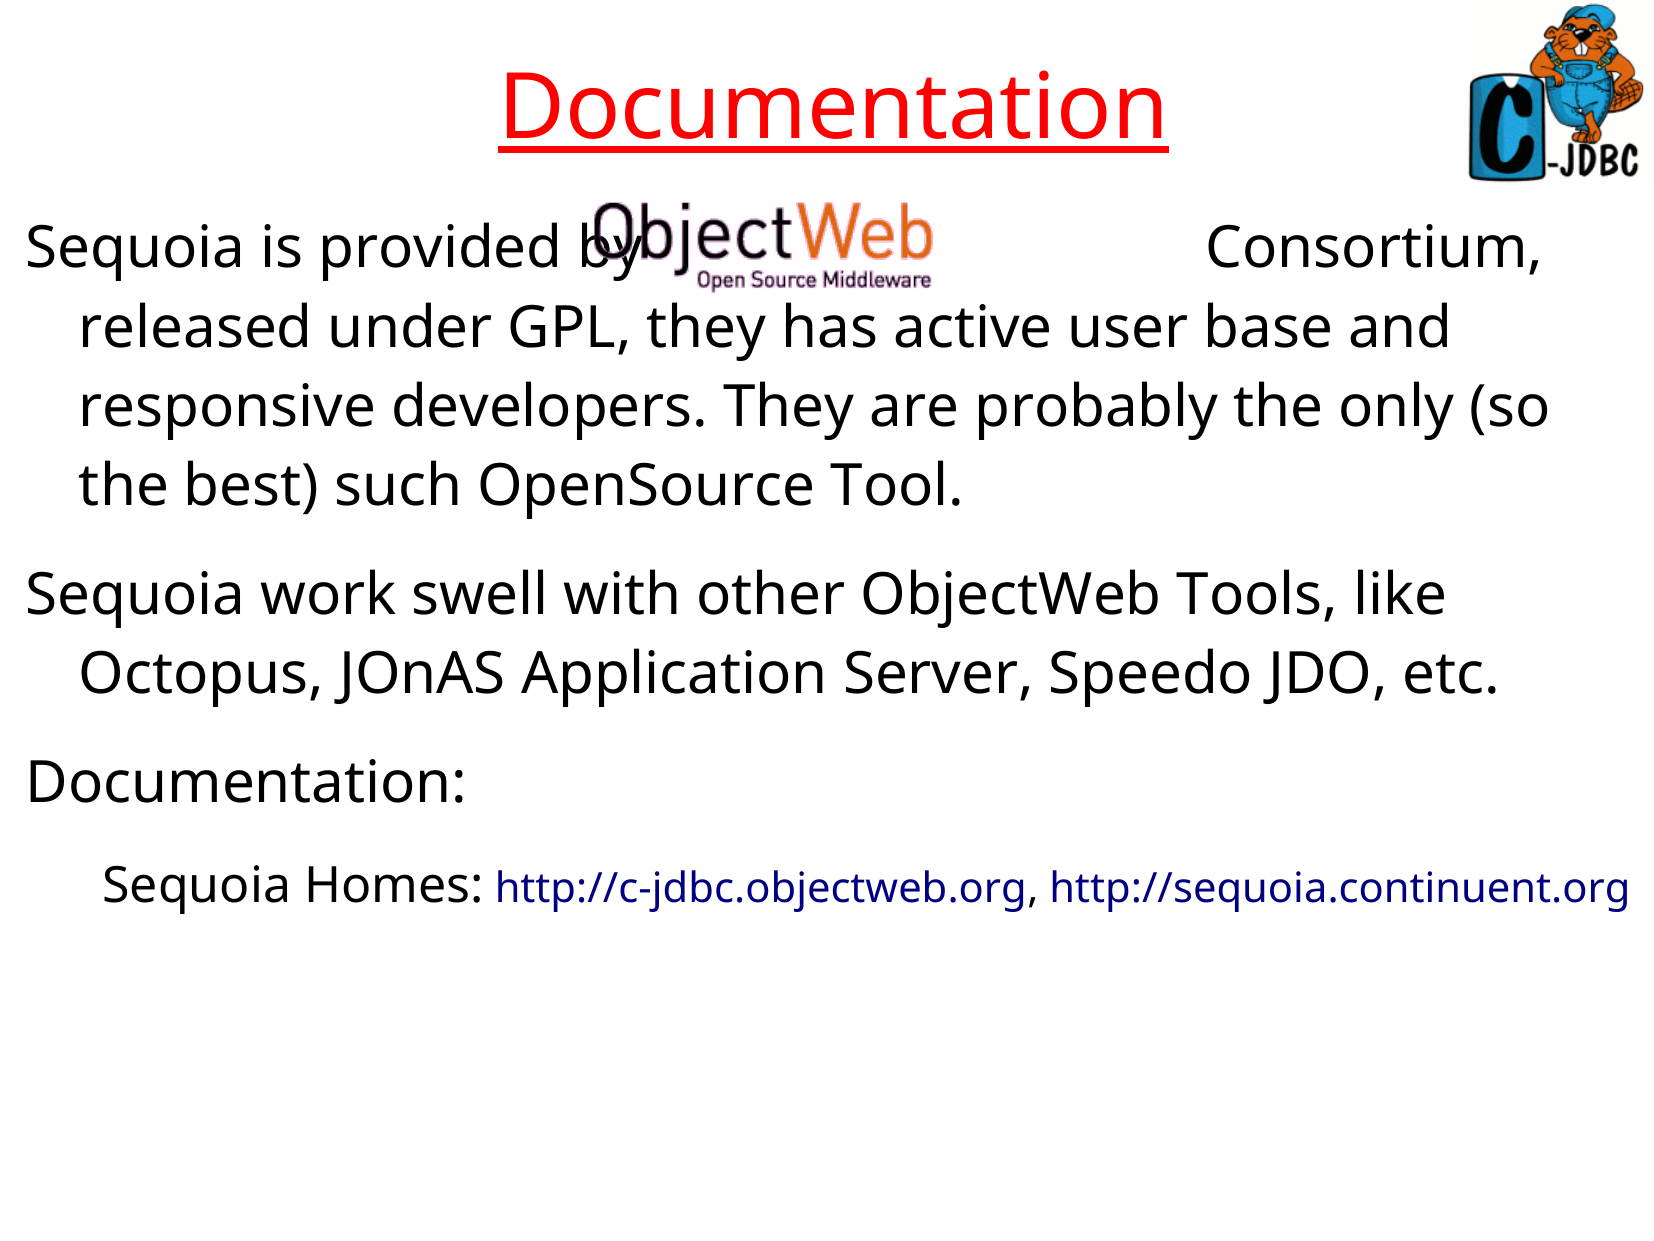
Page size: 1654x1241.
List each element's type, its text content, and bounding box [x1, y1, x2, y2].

title Documentation [127, 0, 1540, 205]
picture [579, 192, 961, 318]
list Sequoia is provided by Consortium, released under GPL, they has active user base and responsive developers. They are probably the only (so the best) such OpenSource Tool. Sequoia work swell with other ObjectWeb Tools, like Octopus, JOnAS Application Server, Speedo JDO, etc. Documentation: Sequoia Homes: http://c-jdbc.objectweb.org, http://sequoia.continuent.org [8, 205, 1654, 1093]
picture [1463, 0, 1654, 186]
